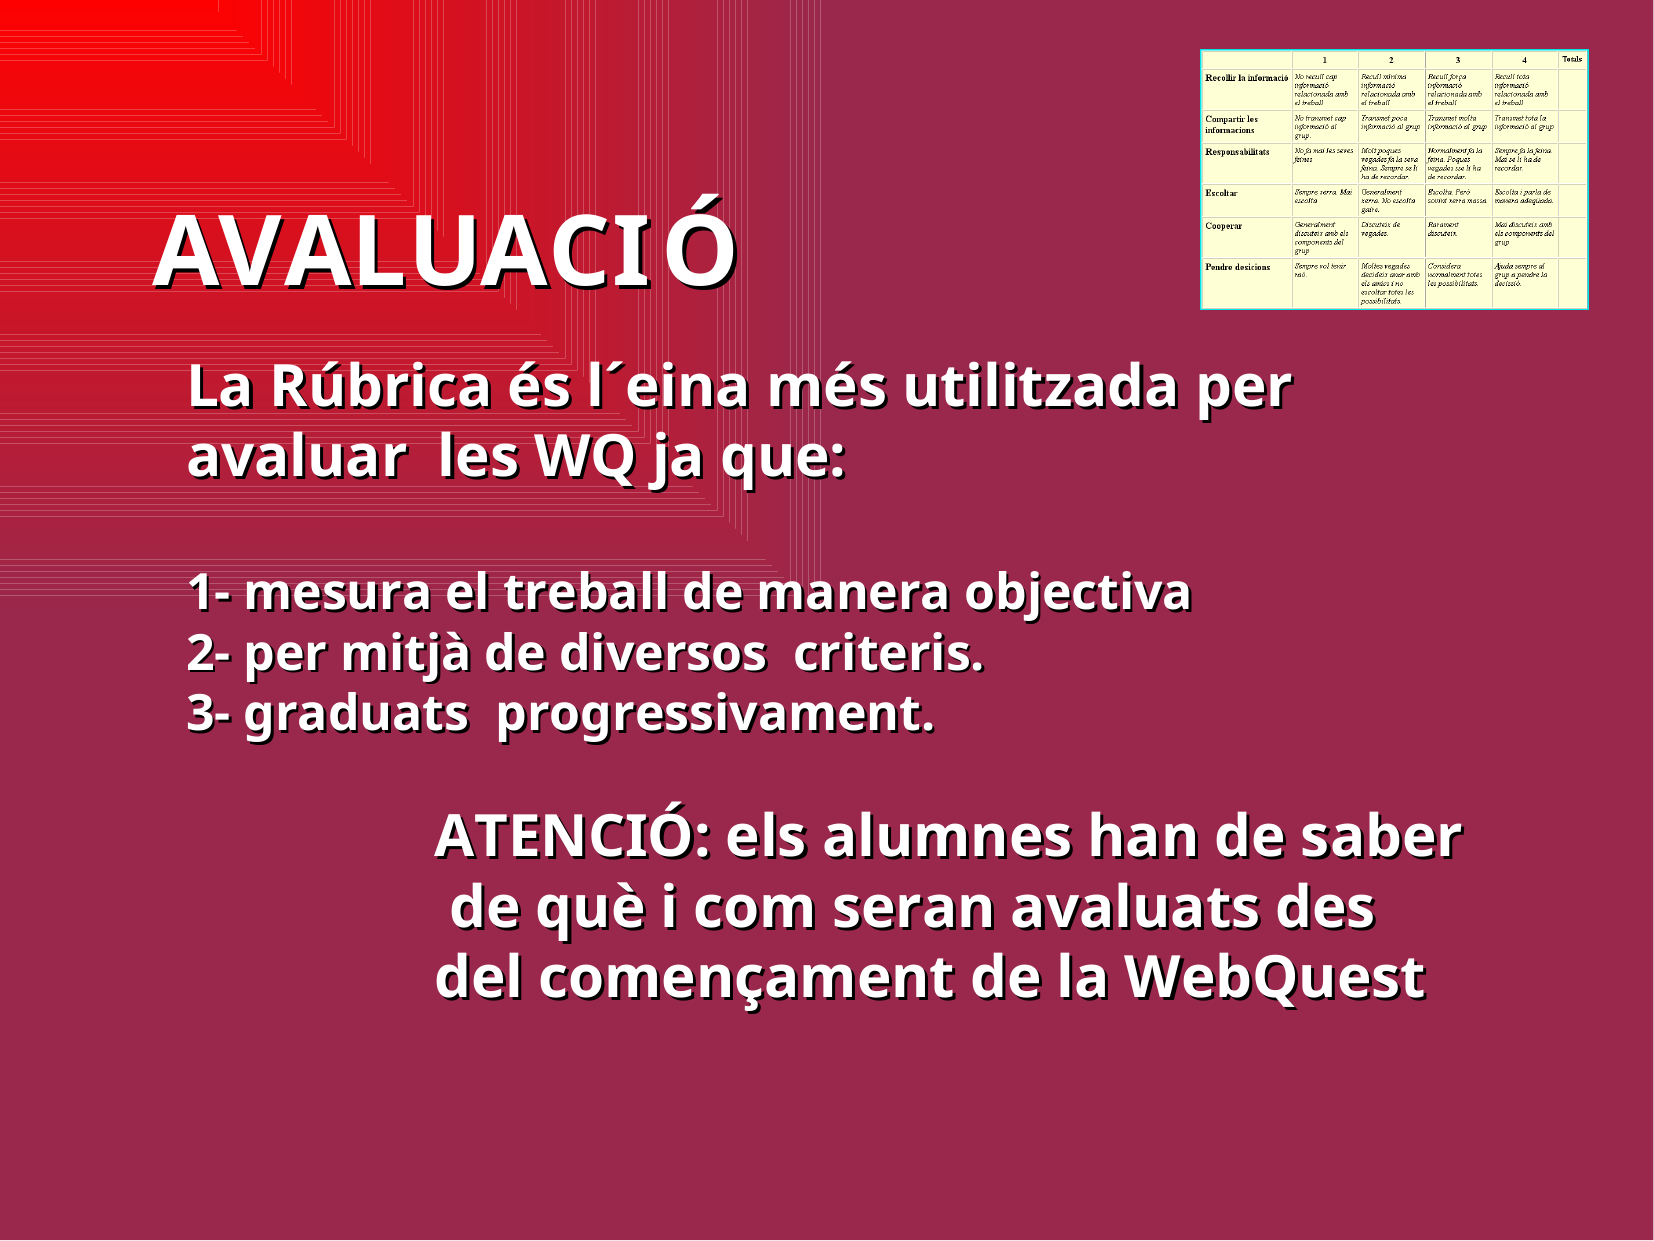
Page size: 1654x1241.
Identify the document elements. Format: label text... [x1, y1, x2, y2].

picture [133, 178, 795, 318]
text_box La Rúbrica és l´eina més utilitzada per avaluar les WQ ja que: 1- mesura el treball de manera objectiva 2- per mitjà de diversos criteris. 3- graduats progressivament. [186, 347, 1483, 863]
picture [1200, 49, 1589, 310]
text_box ATENCIÓ: els alumnes han de saber de què i com seran avaluats des del començament de la WebQuest [434, 797, 1476, 1010]
